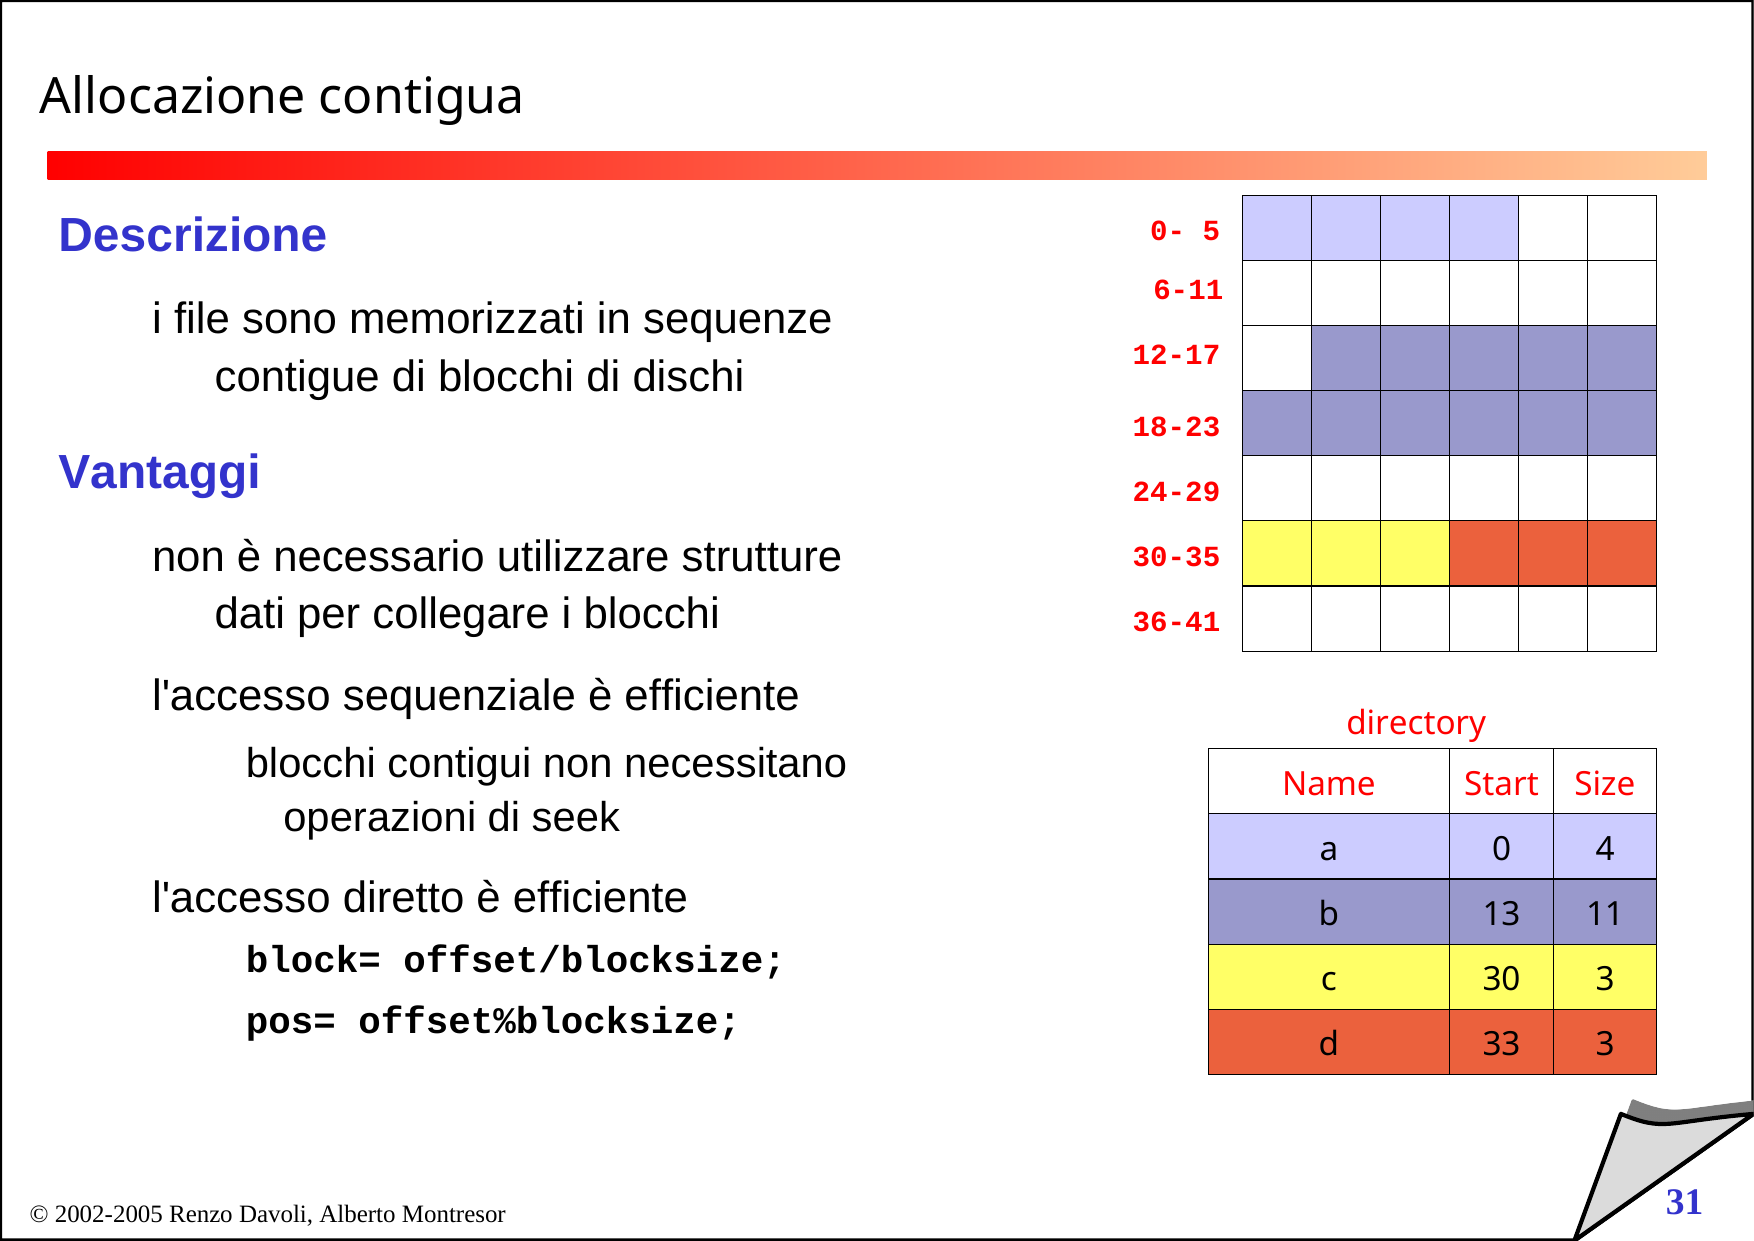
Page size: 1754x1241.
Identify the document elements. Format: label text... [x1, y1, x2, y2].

title Allocazione contigua [40, 49, 1713, 144]
text_box [1242, 195, 1518, 260]
text_box 11 [1553, 879, 1657, 944]
text_box 3 [1553, 1009, 1657, 1075]
text_box 6-11 [1074, 152, 1078, 179]
text_box 36-41 [1132, 605, 1236, 643]
text_box [1242, 520, 1657, 586]
text_box 18-23 [1132, 410, 1236, 448]
text_box 6-11 [1153, 273, 1236, 311]
text_box directory [1346, 696, 1518, 748]
text_box 3 [1553, 944, 1657, 1009]
text_box 4 [1553, 813, 1657, 879]
text_box 30-35 [1132, 540, 1236, 578]
text_box Size [1553, 748, 1657, 813]
text_box Start [1449, 748, 1553, 813]
text_box Name [1208, 748, 1449, 813]
text_box 13 [1449, 879, 1553, 944]
text_box a [1208, 813, 1449, 879]
text_box 30 [1449, 944, 1553, 1009]
text_box 12-17 [1132, 338, 1236, 376]
text_box 0 [1449, 813, 1553, 879]
list Descrizione i file sono memorizzati in sequenze contigue di blocchi di dischi Vantaggi non è necessario utilizzare strutture dati per collegare i blocchi l'accesso sequenziale è efficiente blocchi contigui non necessitano operazioni di seek l'accesso diretto è efficiente block= offset/blocksize; pos= offset%blocksize; [58, 206, 1726, 1131]
text_box c [1208, 944, 1449, 1009]
text_box d [1208, 1009, 1449, 1075]
text_box Start [1469, 152, 1474, 179]
text_box 33 [1449, 1009, 1553, 1075]
text_box 24-29 [1132, 475, 1236, 513]
text_box [1242, 325, 1657, 455]
text_box b [1208, 879, 1449, 944]
text_box 0- 5 [1132, 214, 1236, 252]
